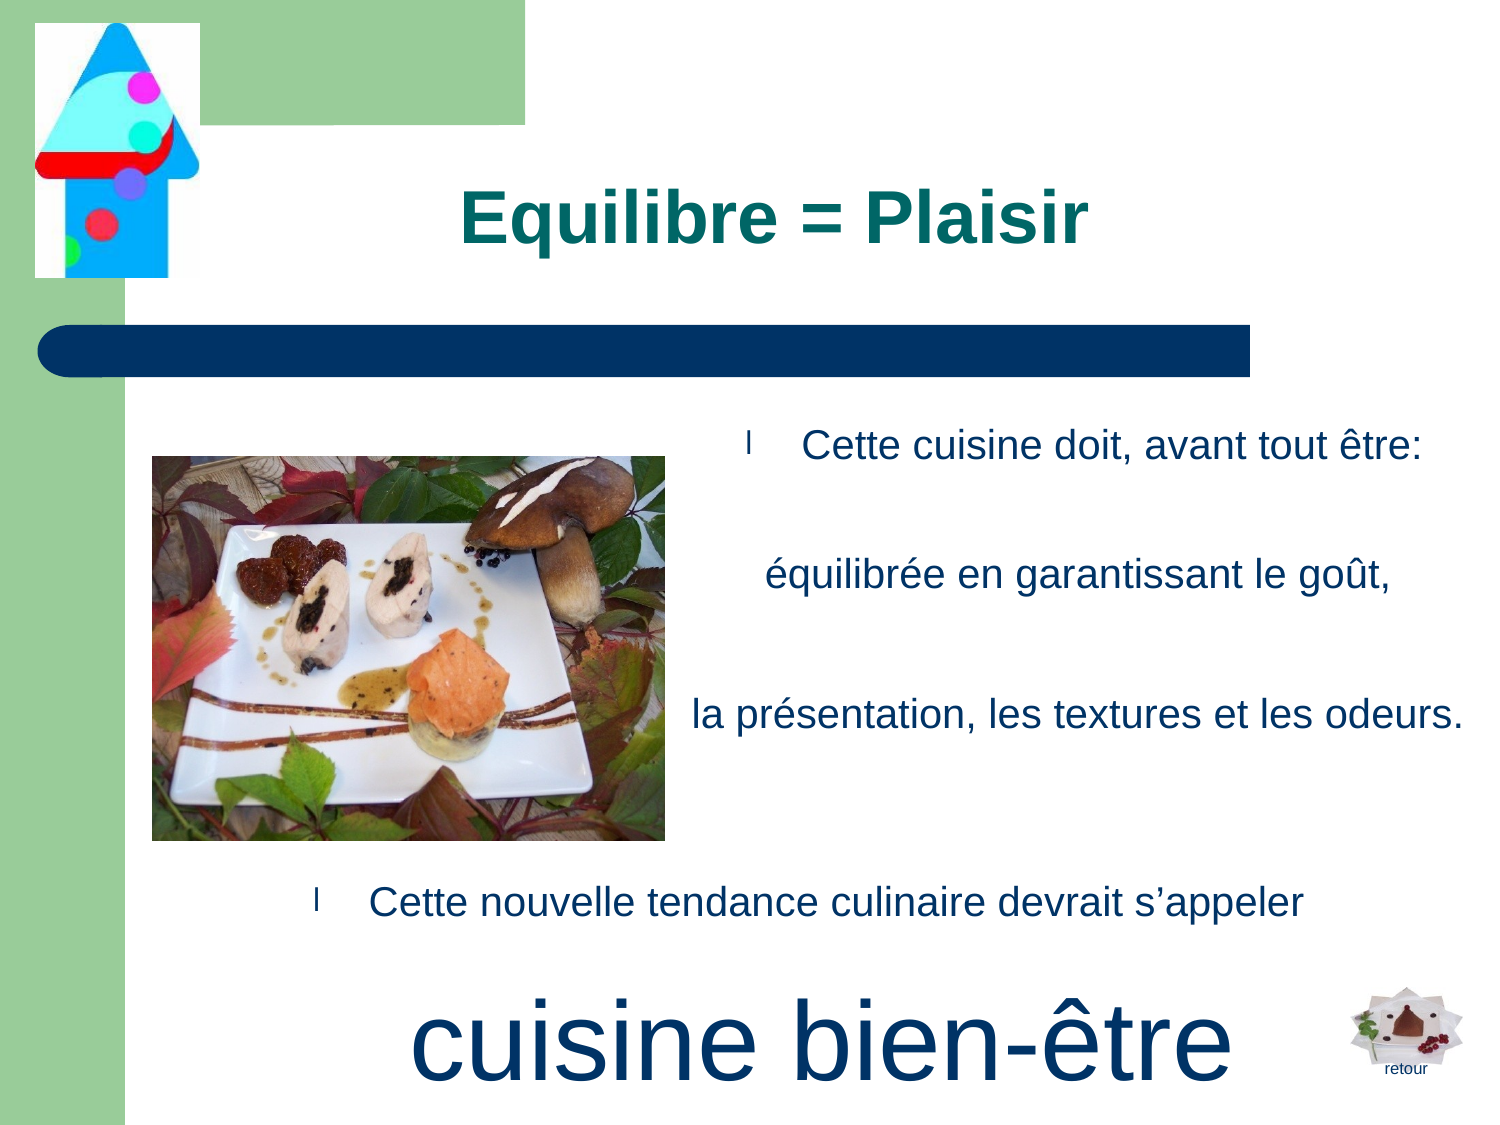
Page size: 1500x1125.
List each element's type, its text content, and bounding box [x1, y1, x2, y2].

picture [84, 208, 119, 242]
title Equilibre = Plaisir [200, 125, 1426, 268]
text_box équilibrée en garantissant le goût, [668, 539, 1500, 604]
list Cette cuisine doit, avant tout être: [667, 410, 1500, 469]
picture [152, 456, 665, 841]
text_box la présentation, les textures et les odeurs. [656, 680, 1500, 745]
picture [1350, 987, 1463, 1050]
text_box Cette nouvelle tendance culinaire devrait s’appeler [129, 867, 1500, 932]
text_box retour [1350, 1050, 1463, 1086]
picture [35, 23, 200, 278]
text_box cuisine bien-être [387, 961, 1257, 1111]
